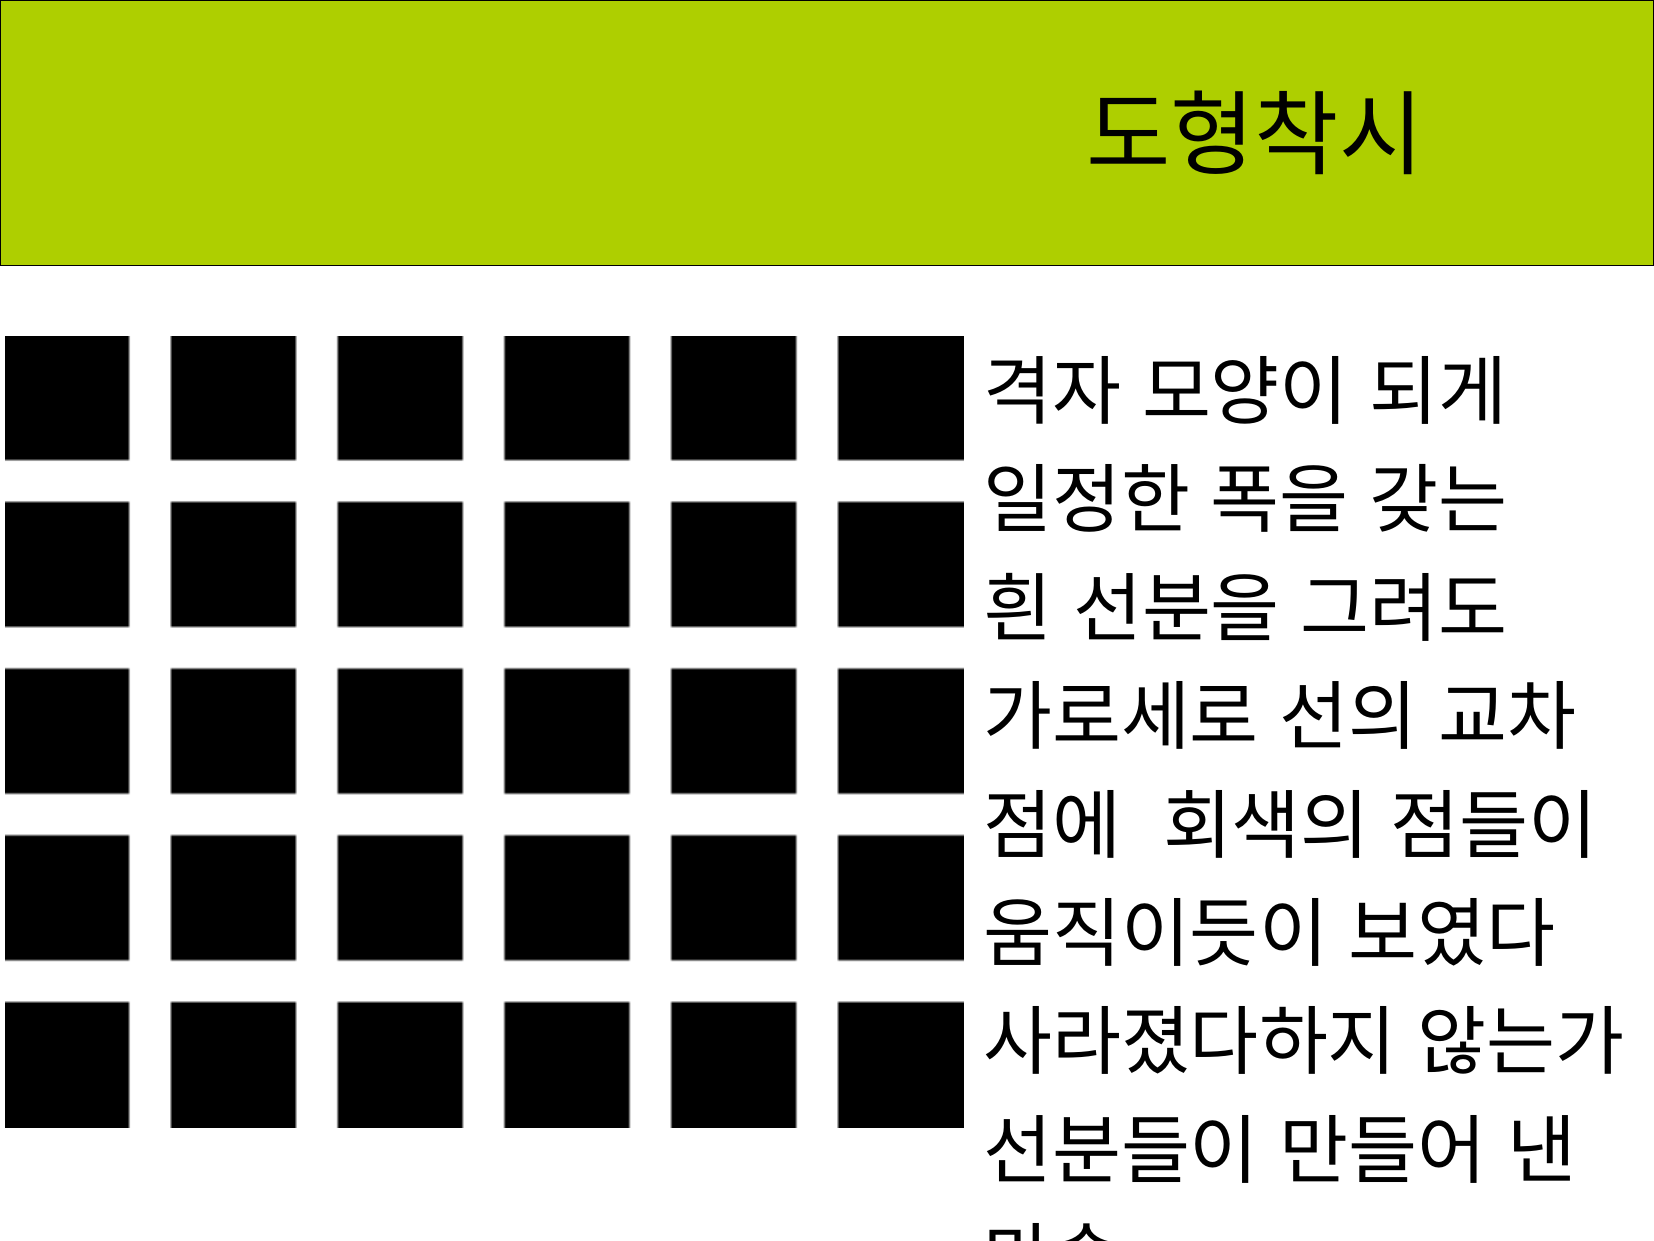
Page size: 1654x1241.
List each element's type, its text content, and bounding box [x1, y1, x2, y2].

title 도형착시 [885, 49, 1625, 207]
text_box 격자 모양이 되게 일정한 폭을 갖는 흰 선분을 그려도 가로세로 선의 교차 점에 회색의 점들이 움직이듯이 보였다 사라졌다하지 않는가 선분들이 만들어 낸 마술. [968, 323, 1654, 1116]
picture [5, 336, 964, 1128]
